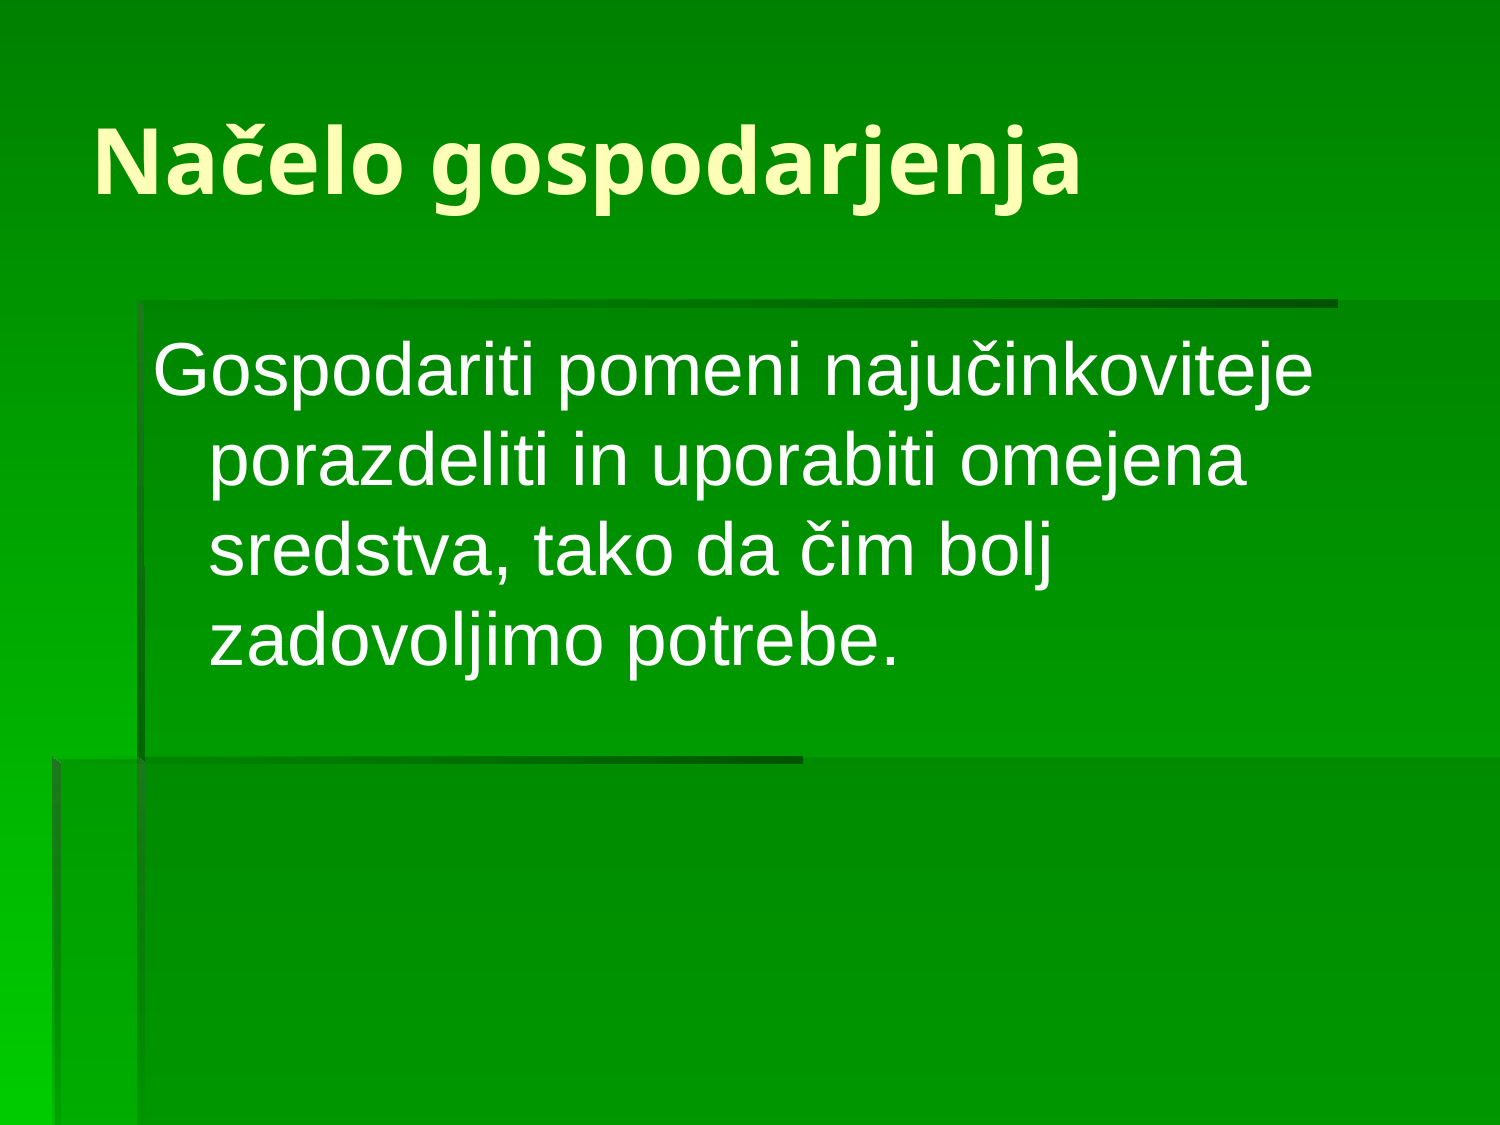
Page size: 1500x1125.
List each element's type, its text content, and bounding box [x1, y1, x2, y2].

title Načelo gospodarjenja [75, 40, 1451, 275]
list Gospodariti pomeni najučinkoviteje porazdeliti in uporabiti omejena sredstva, tako da čim bolj zadovoljimo potrebe. [137, 312, 1451, 1000]
